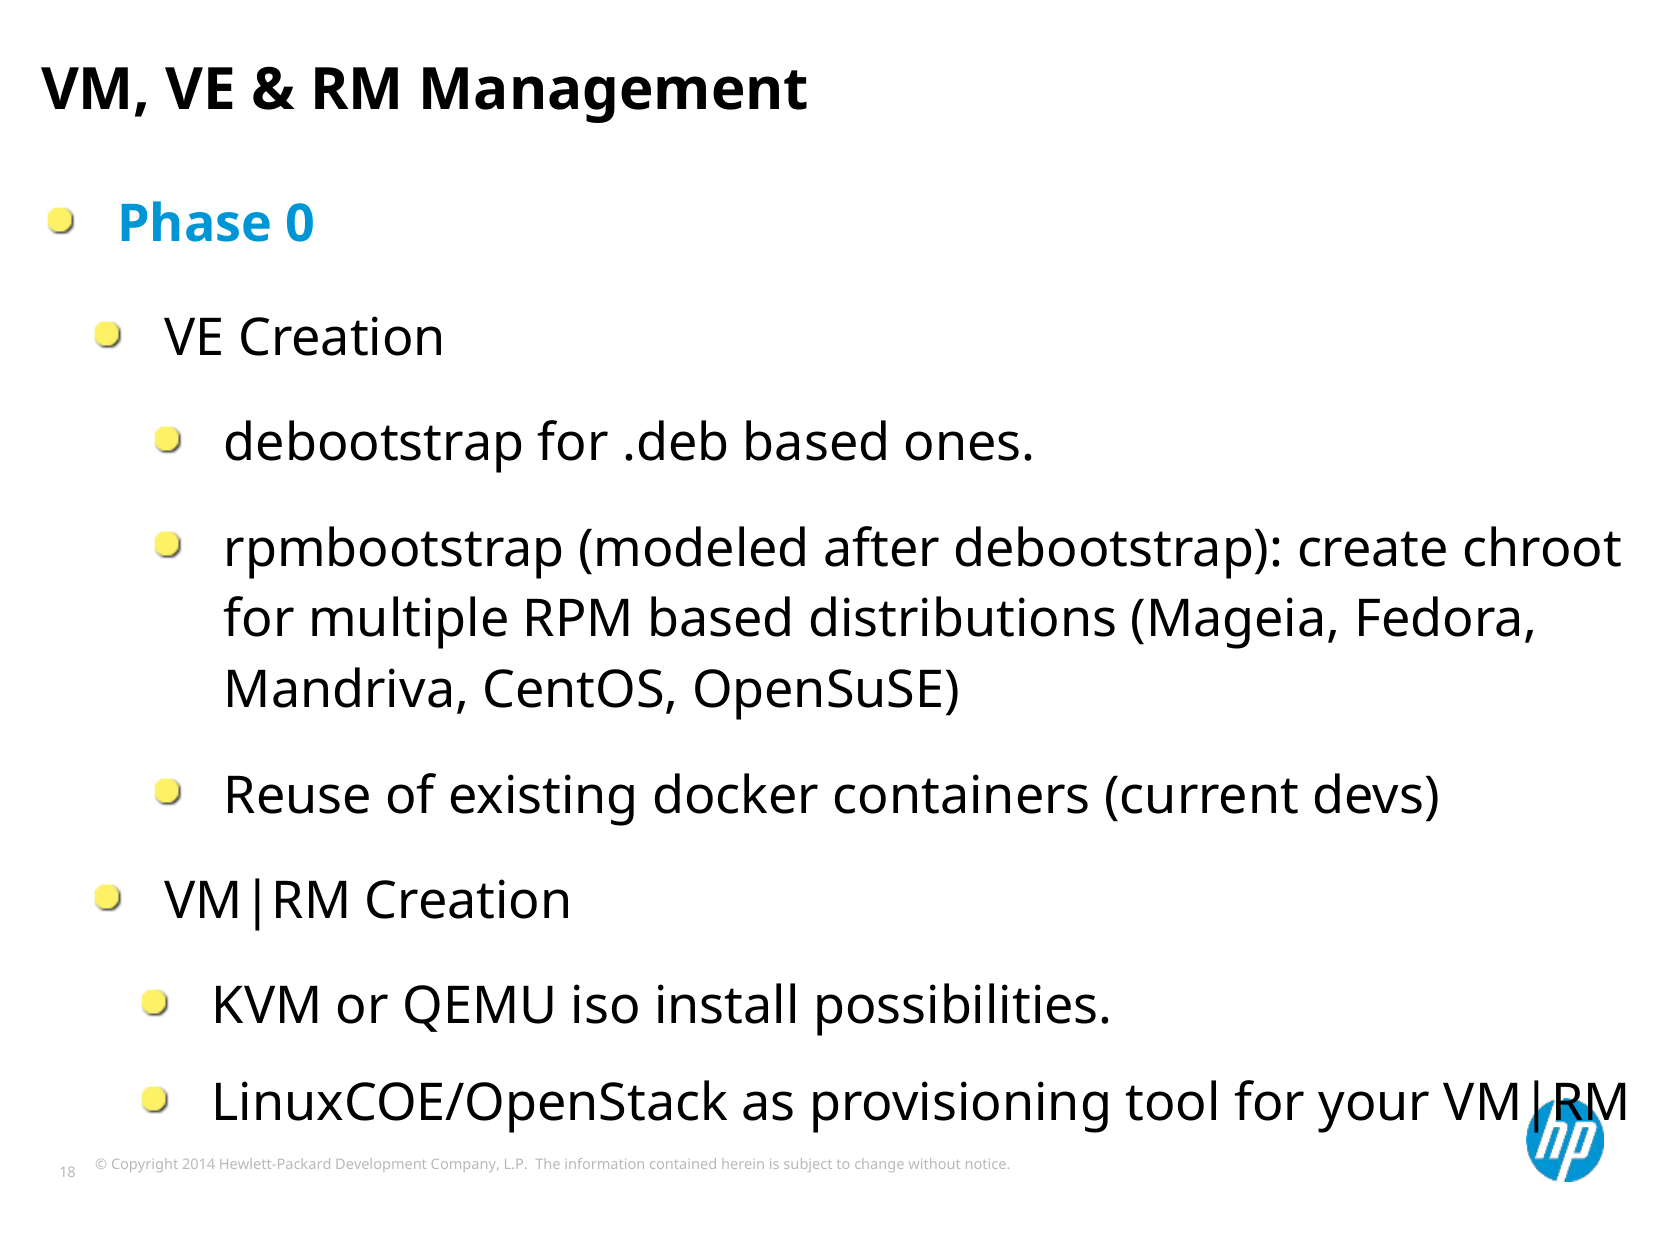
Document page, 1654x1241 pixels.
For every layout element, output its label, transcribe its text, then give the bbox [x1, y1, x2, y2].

picture [1526, 1098, 1534, 1136]
picture [1535, 1098, 1568, 1159]
list Phase 0 VE Creation debootstrap for .deb based ones. rpmbootstrap (modeled after debootstrap): create chroot for multiple RPM based distributions (Mageia, Fedora, Mandriva, CentOS, OpenSuSE) Reuse of existing docker containers (current devs) VM|RM Creation KVM or QEMU iso install possibilities. LinuxCOE/OpenStack as provisioning tool for your VM|RM [34, 185, 1642, 1072]
title VM, VE & RM Management [41, 8, 955, 171]
picture [1592, 1098, 1604, 1132]
picture [1577, 1098, 1588, 1106]
picture [1526, 1122, 1597, 1182]
picture [1573, 1148, 1604, 1182]
picture [140, 1085, 171, 1116]
